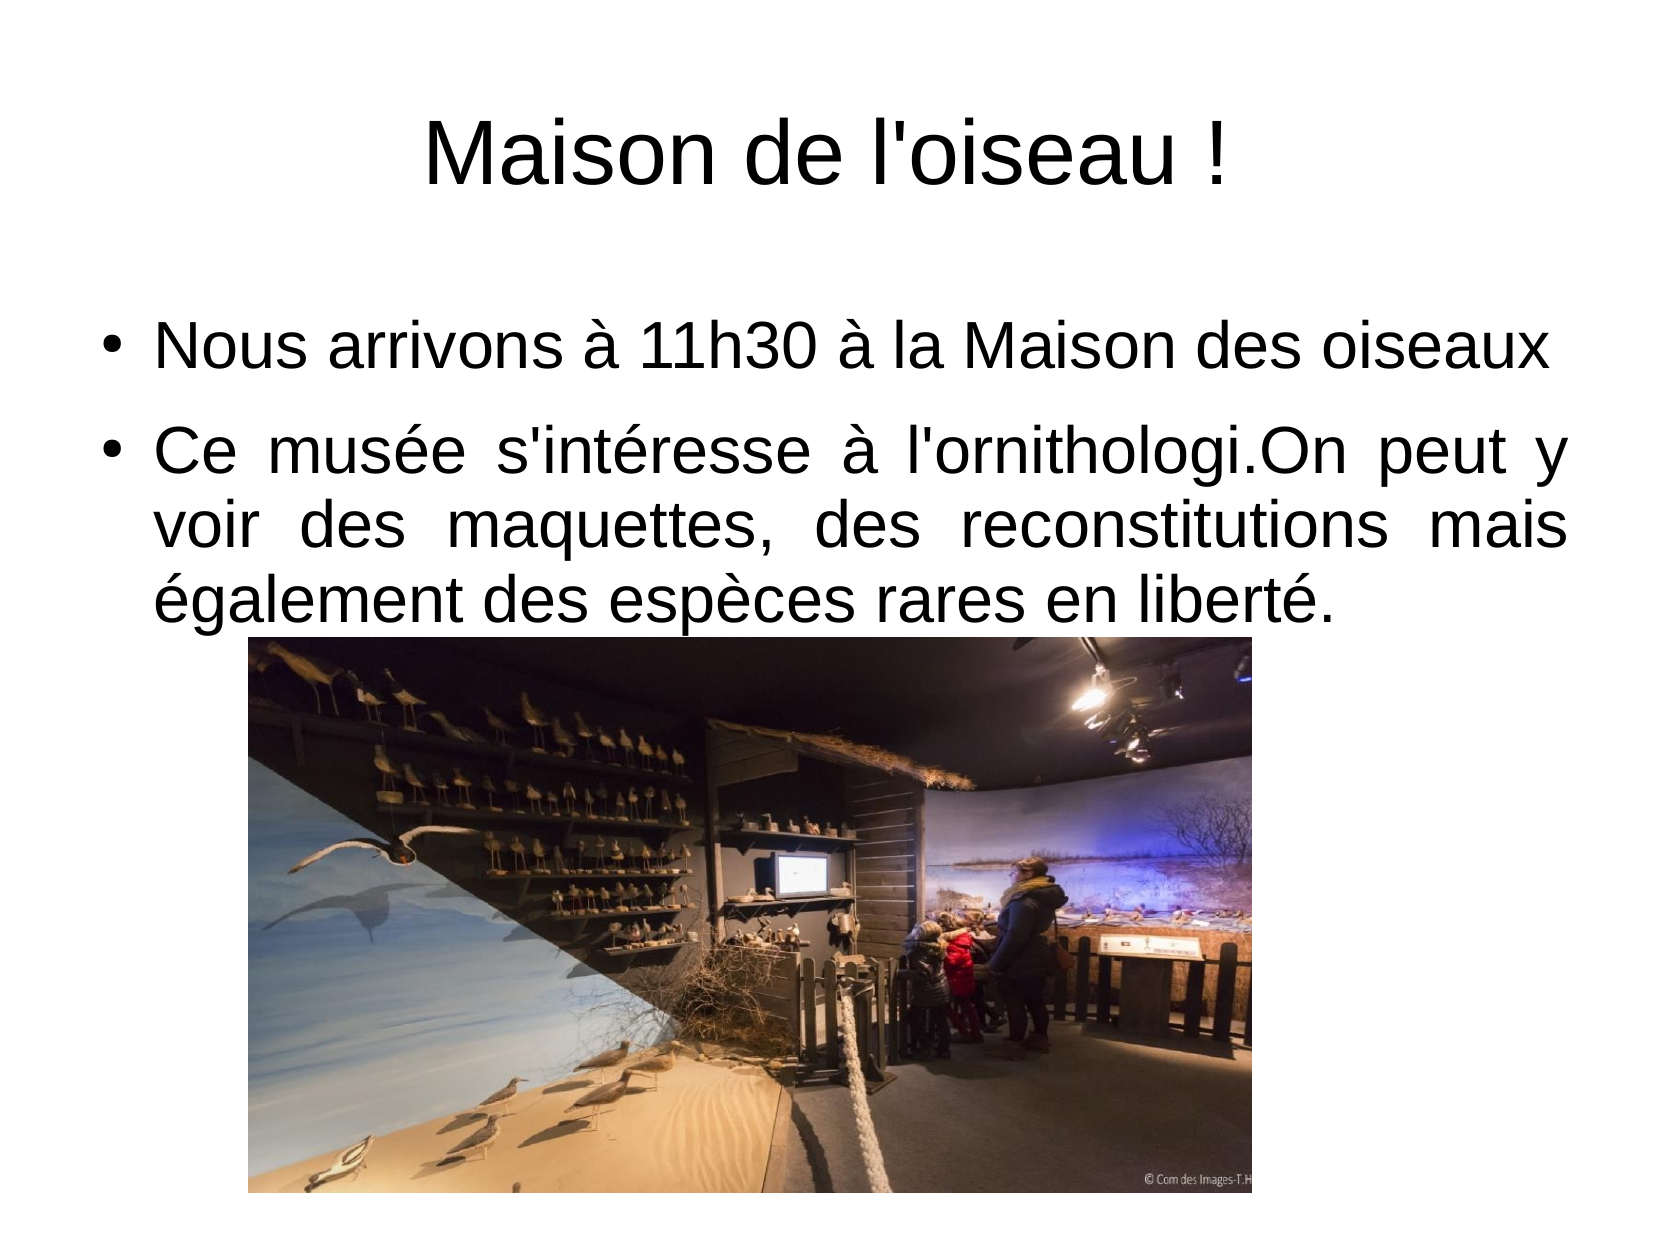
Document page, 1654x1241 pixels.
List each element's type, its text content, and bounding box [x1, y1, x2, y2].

picture [248, 637, 1252, 1193]
list Nous arrivons à 11h30 à la Maison des oiseaux Ce musée s'intéresse à l'ornithologi.On peut y voir des maquettes, des reconstitutions mais également des espèces rares en liberté. [82, 308, 1571, 1028]
title Maison de l'oiseau ! [82, 49, 1571, 257]
